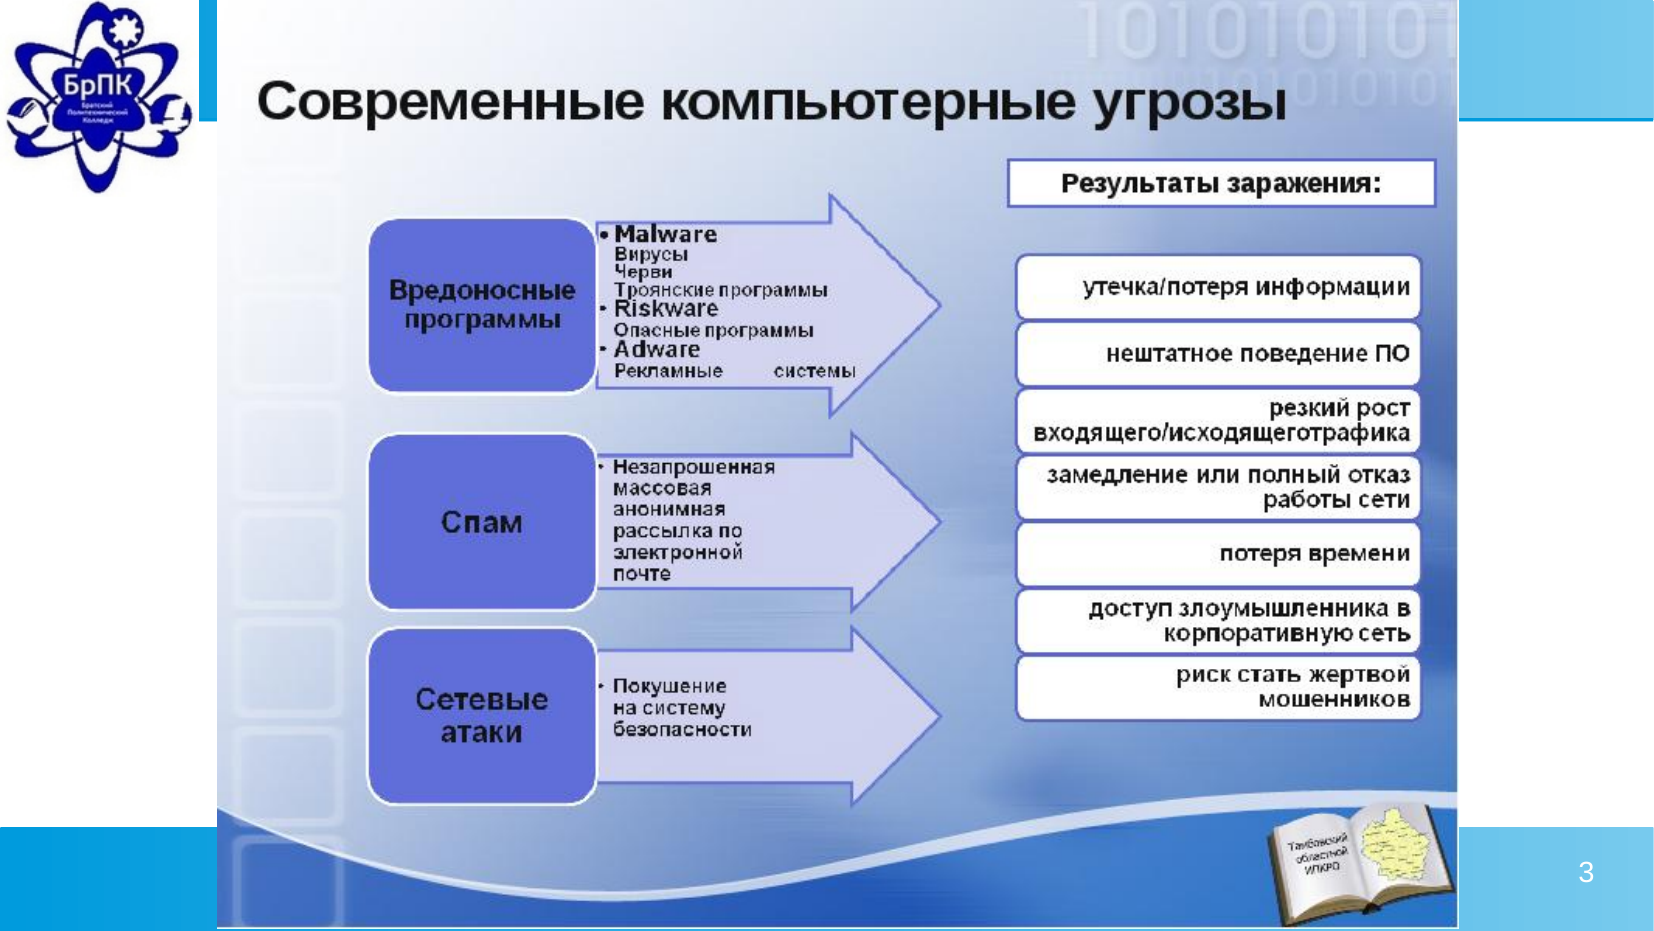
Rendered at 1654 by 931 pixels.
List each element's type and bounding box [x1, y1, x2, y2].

picture [217, 0, 1459, 929]
picture [0, 0, 199, 197]
